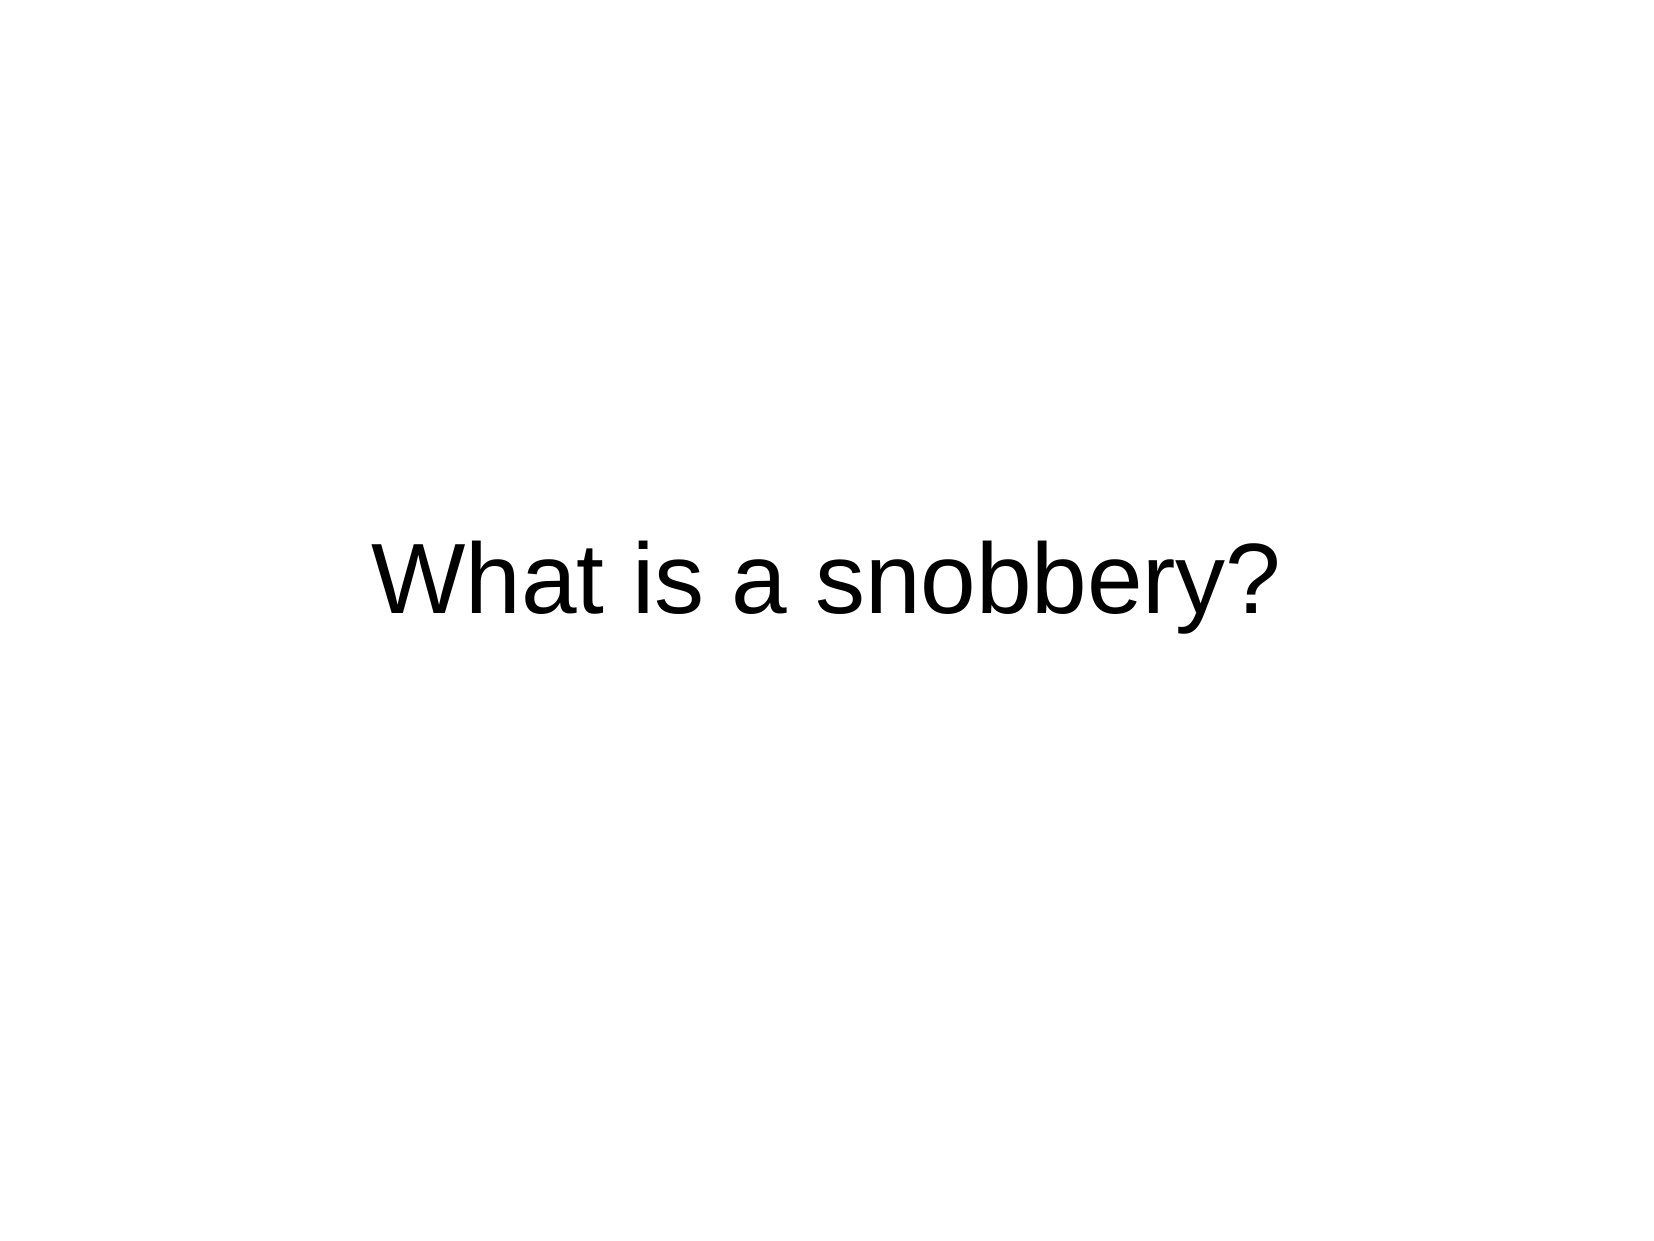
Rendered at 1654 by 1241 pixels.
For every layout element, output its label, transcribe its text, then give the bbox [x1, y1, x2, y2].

subtitle What is a snobbery? [82, 56, 1571, 1102]
